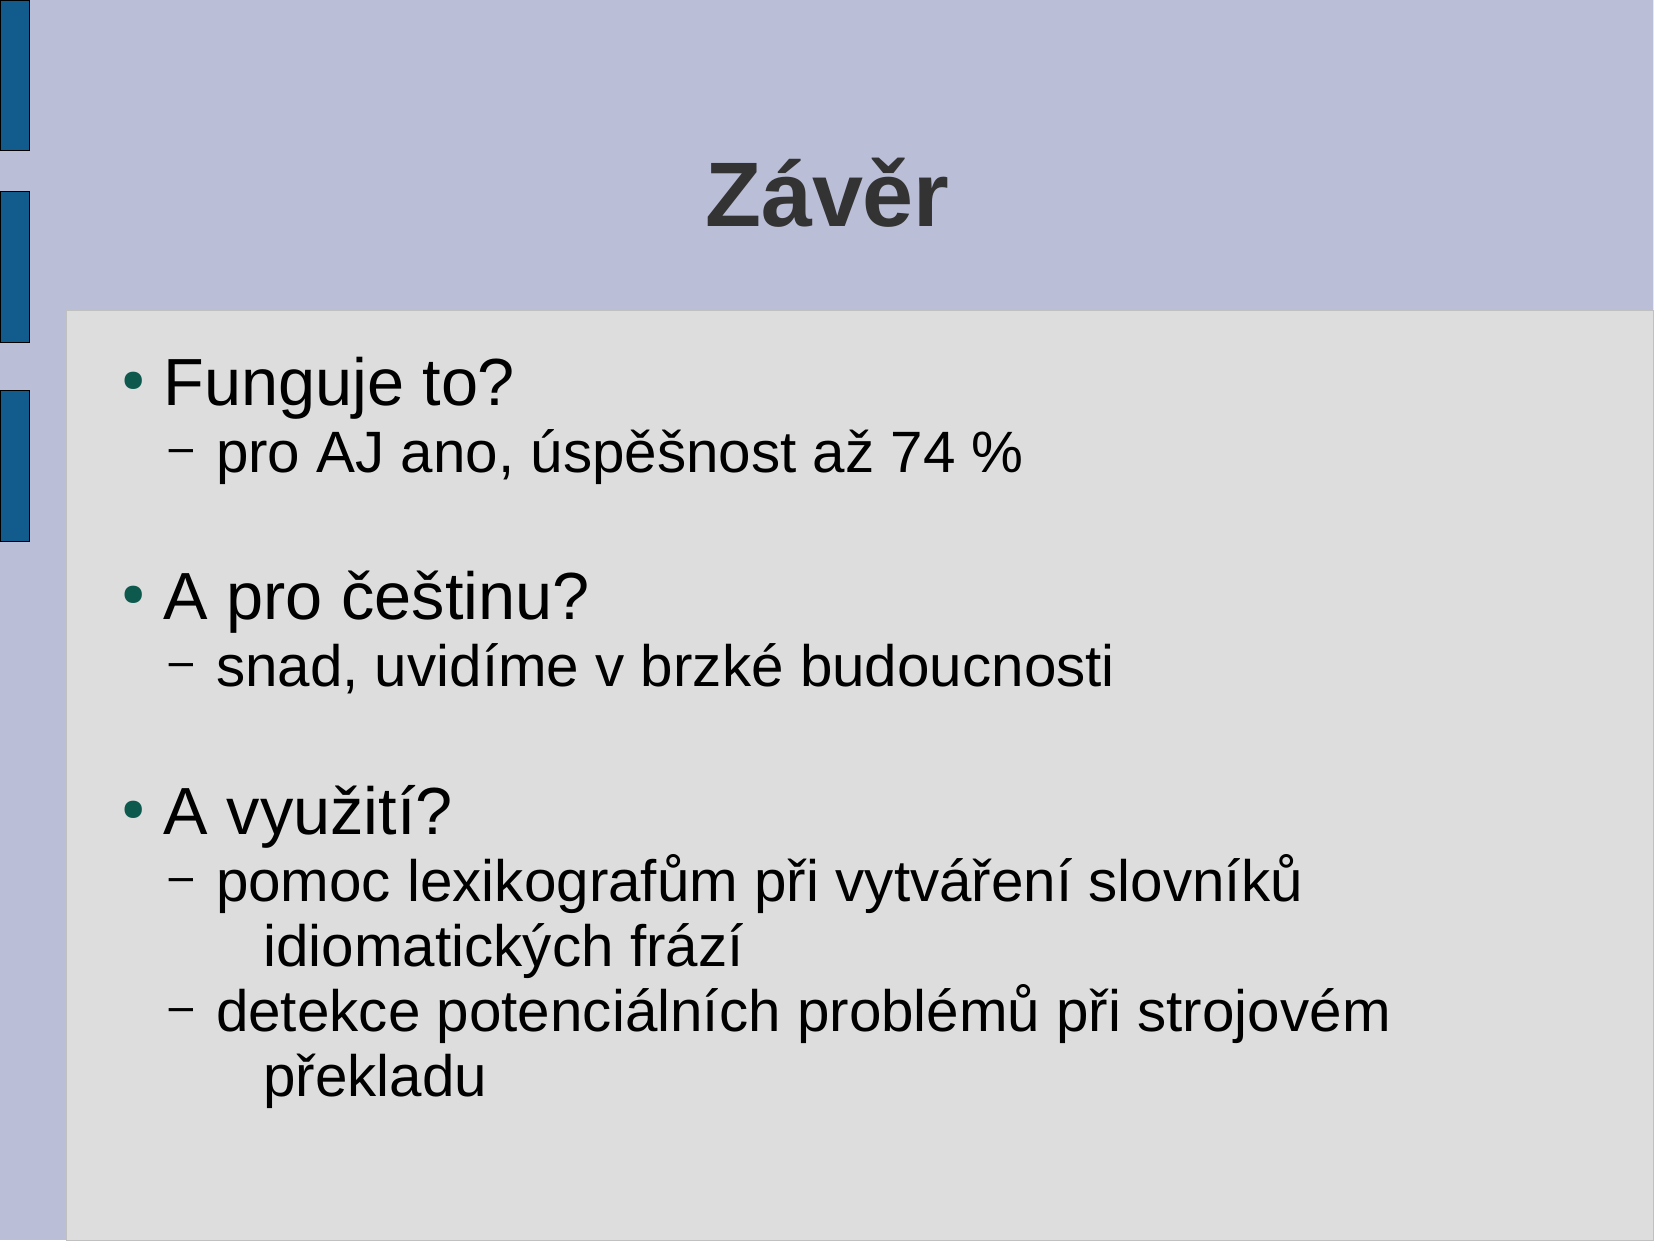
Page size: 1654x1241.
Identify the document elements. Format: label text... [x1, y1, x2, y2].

title Závěr [121, 98, 1534, 291]
list Funguje to? pro AJ ano, úspěšnost až 74 % A pro češtinu? snad, uvidíme v brzké budoucnosti A využití? pomoc lexikografům při vytváření slovníků idiomatických frází detekce potenciálních problémů při strojovém překladu [121, 344, 1534, 1112]
